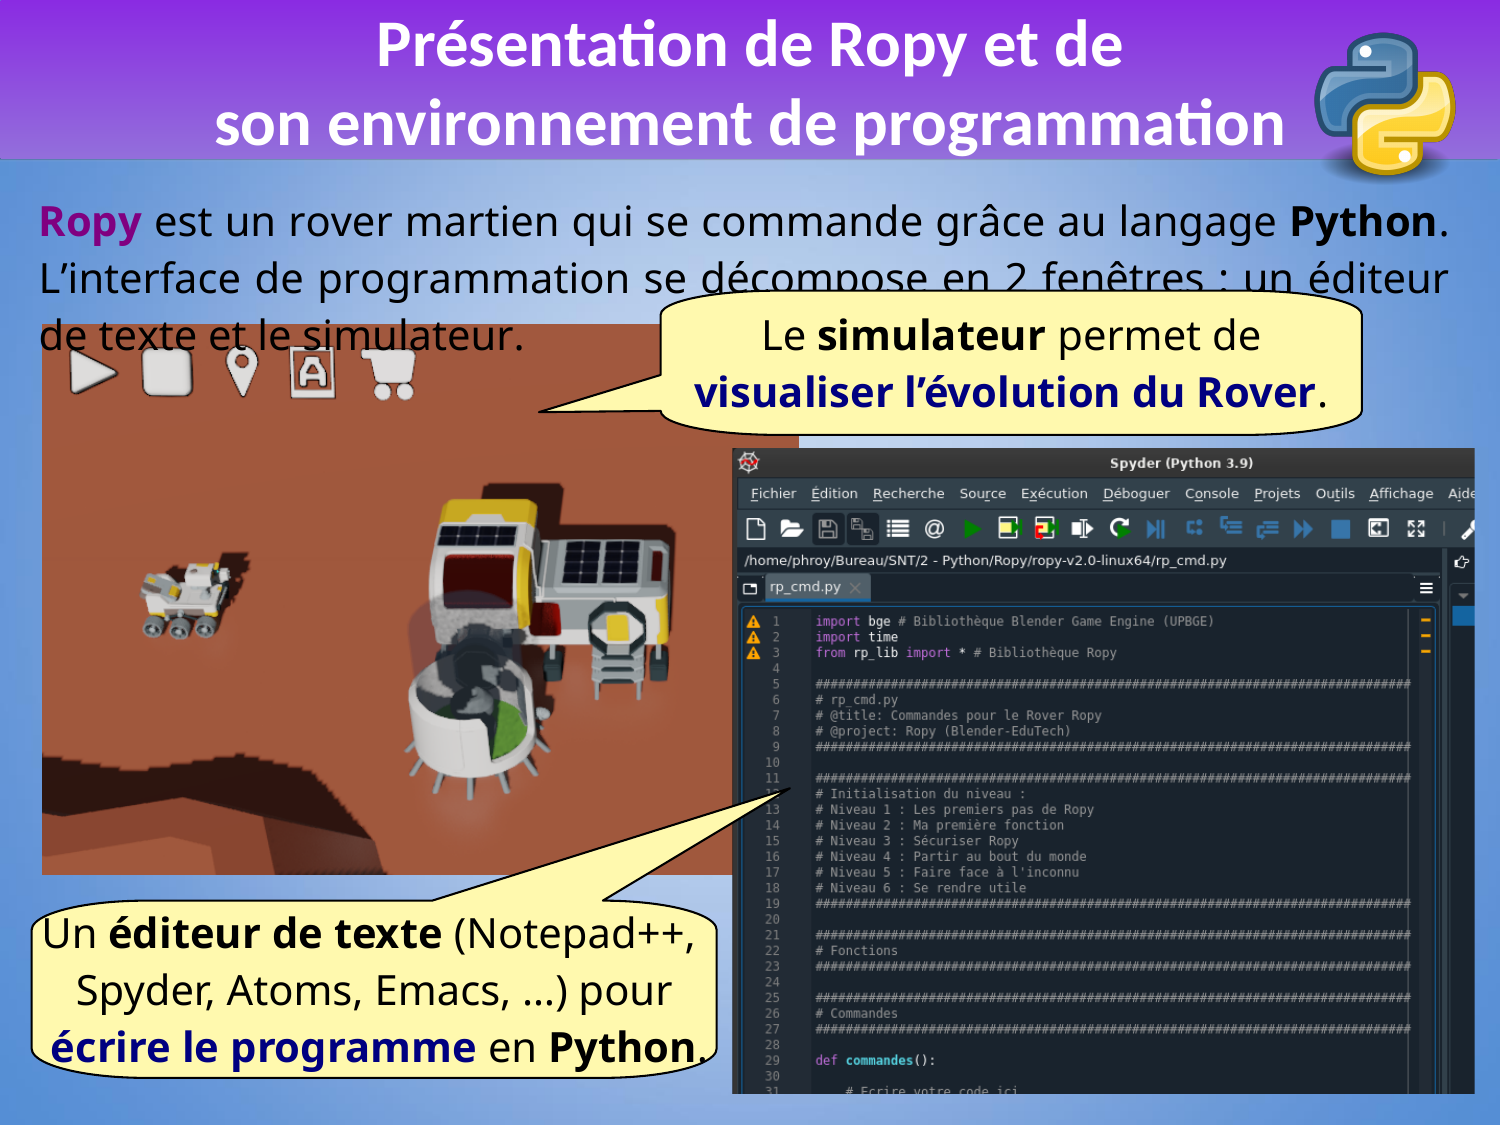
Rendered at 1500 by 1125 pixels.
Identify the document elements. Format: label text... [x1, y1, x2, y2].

text_box Le simulateur permet de visualiser l’évolution du Rover. [538, 290, 1362, 435]
text_box Ropy est un rover martien qui se commande grâce au langage Python. L’interface de programmation se décompose en 2 fenêtres : un éditeur de texte et le simulateur. [23, 184, 1465, 325]
picture [0, 29, 1500, 1125]
text_box Présentation de Ropy et de son environnement de programmation [0, 0, 1500, 159]
text_box Un éditeur de texte (Notepad++, Spyder, Atoms, Emacs, …) pour écrire le programme en Python. [31, 788, 790, 1078]
